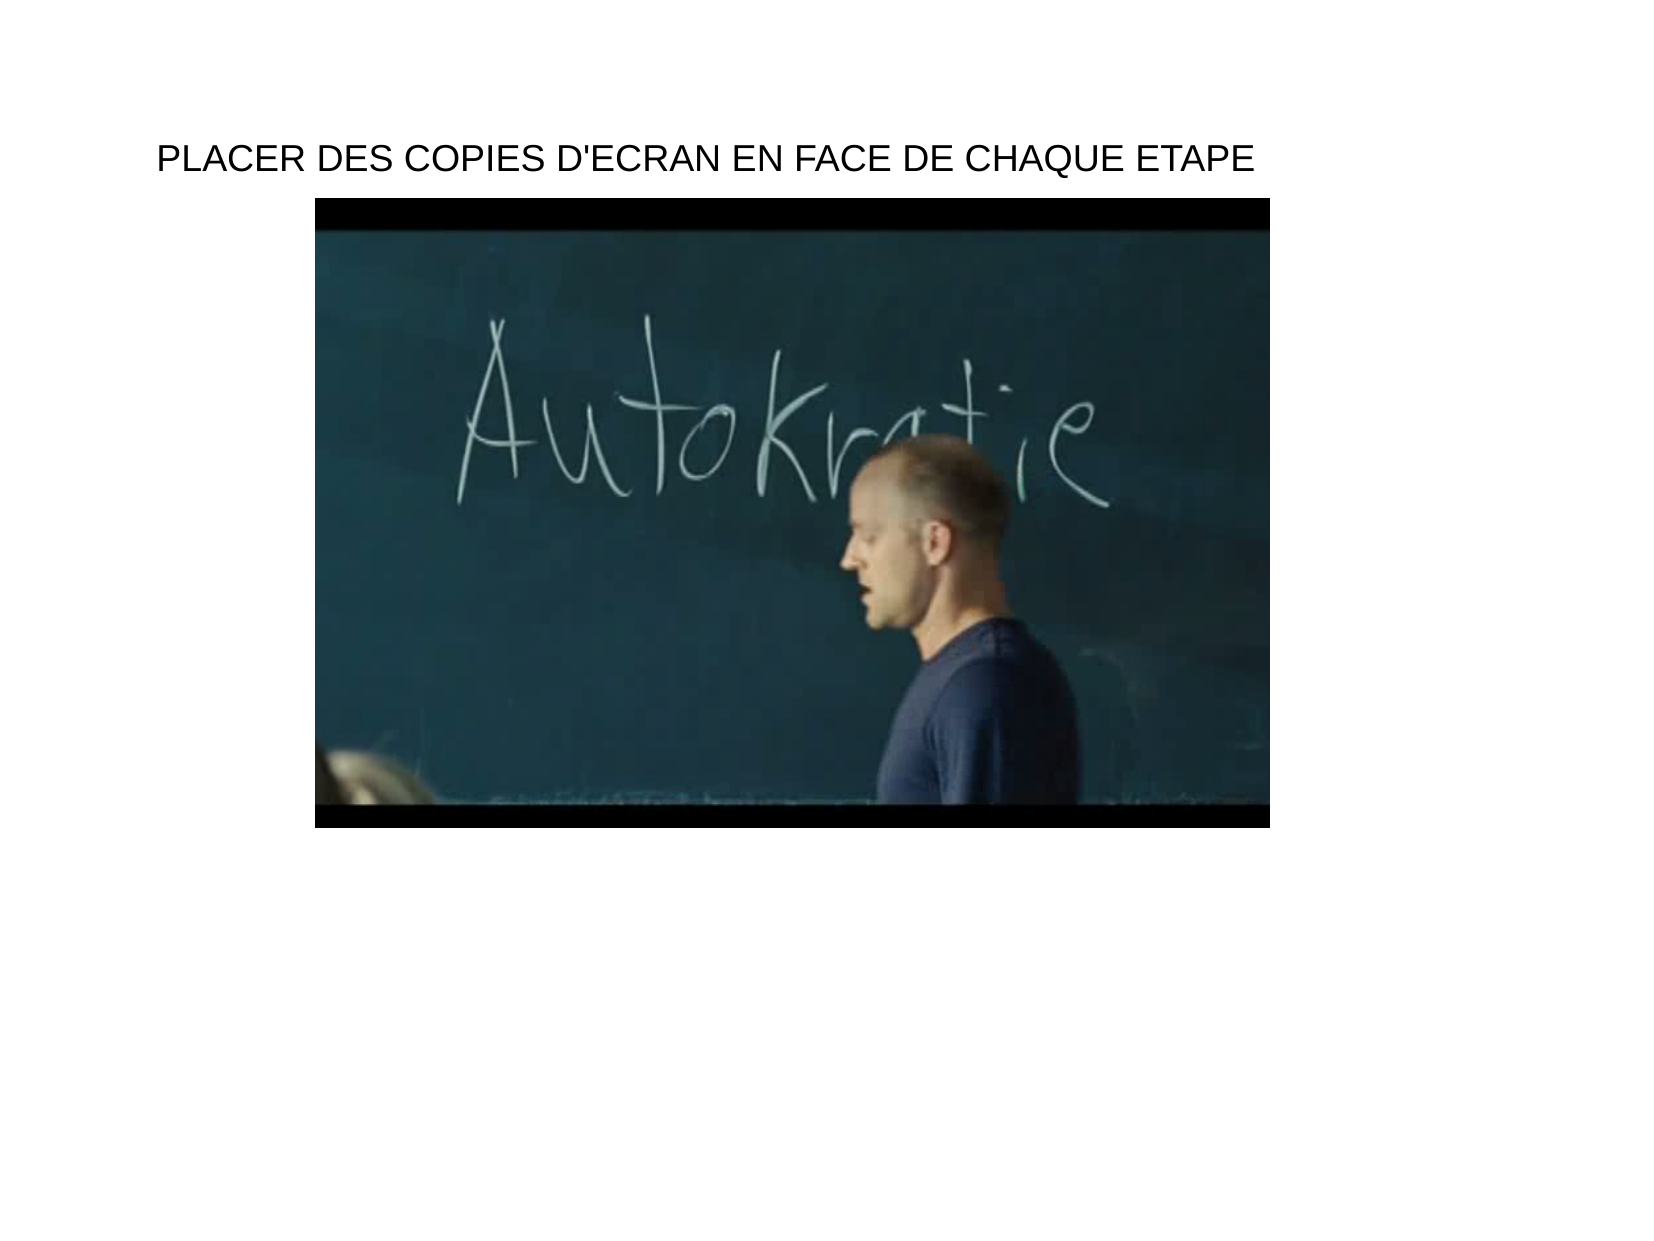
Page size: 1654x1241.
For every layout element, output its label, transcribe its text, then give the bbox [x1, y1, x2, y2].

picture [315, 198, 1270, 828]
text_box PLACER DES COPIES D'ECRAN EN FACE DE CHAQUE ETAPE [141, 129, 1489, 187]
